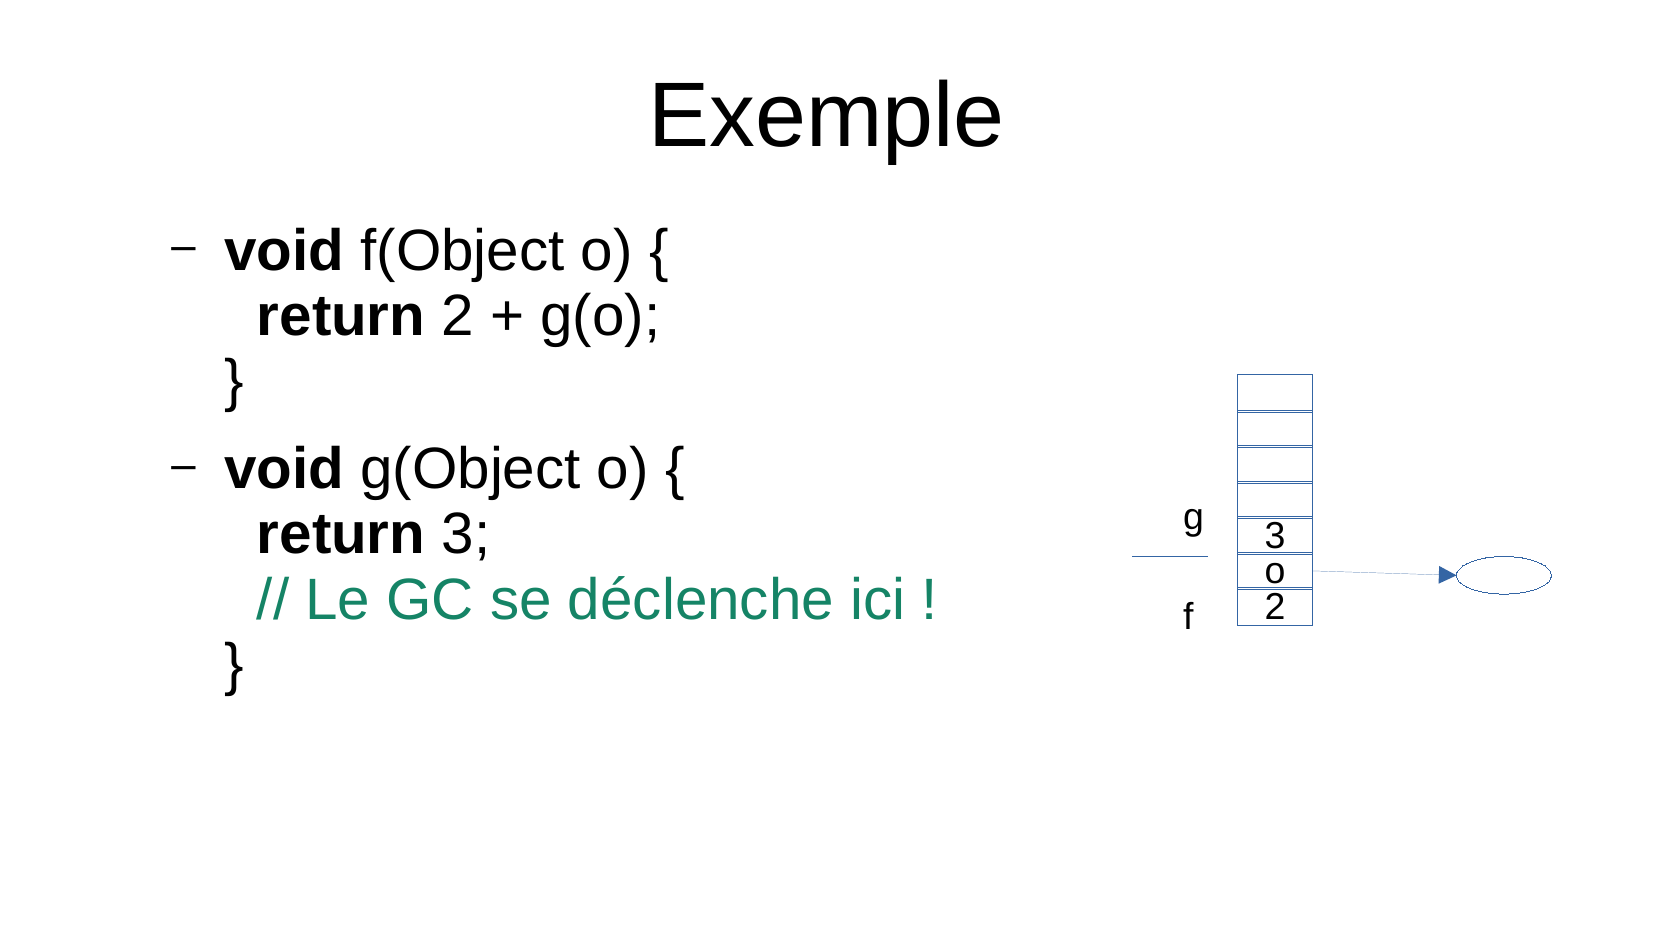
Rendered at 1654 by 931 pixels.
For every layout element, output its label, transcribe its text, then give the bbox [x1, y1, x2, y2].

text_box g [1168, 487, 1219, 545]
title Exemple [82, 37, 1571, 193]
text_box 2 [1237, 587, 1313, 626]
text_box f [1168, 588, 1209, 646]
text_box 3 [1237, 516, 1313, 552]
list void f(Object o) { return 2 + g(o); } void g(Object o) { return 3; // Le GC se déclenche ici ! } [82, 217, 976, 758]
text_box o [1237, 552, 1313, 587]
